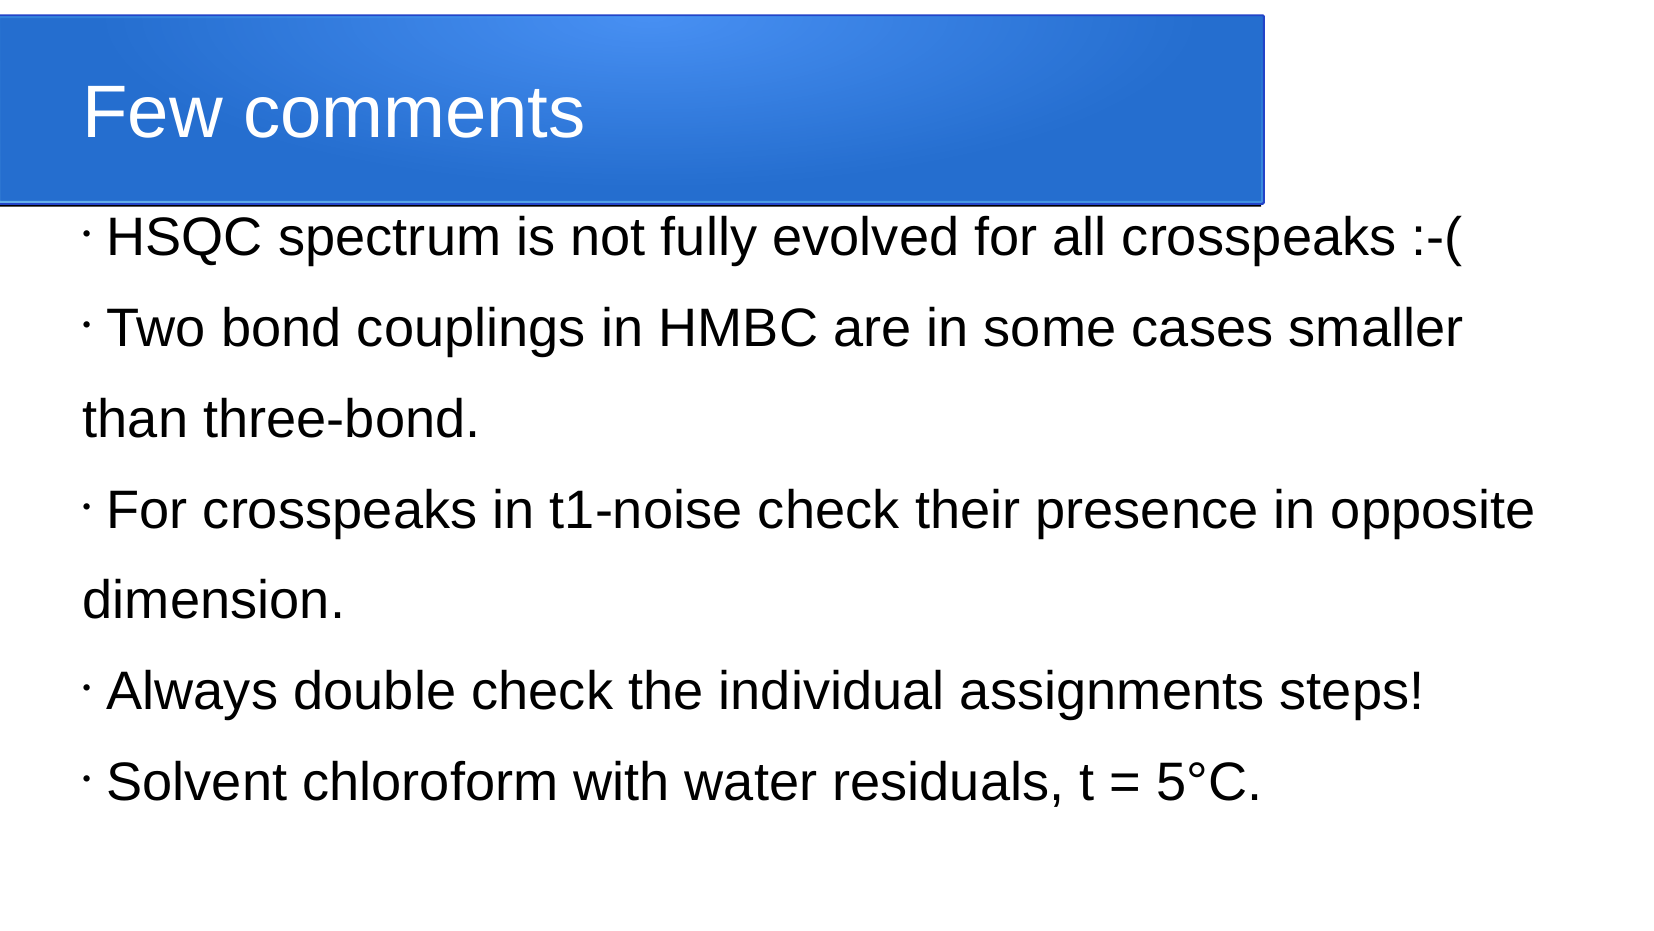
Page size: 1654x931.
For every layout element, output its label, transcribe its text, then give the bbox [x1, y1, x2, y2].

title Few comments [82, 35, 1235, 189]
subtitle HSQC spectrum is not fully evolved for all crosspeaks :-( Two bond couplings in HMBC are in some cases smaller than three-bond. For crosspeaks in t1-noise check their presence in opposite dimension. Always double check the individual assignments steps! Solvent chloroform with water residuals, t = 5°C. [82, 176, 1571, 812]
